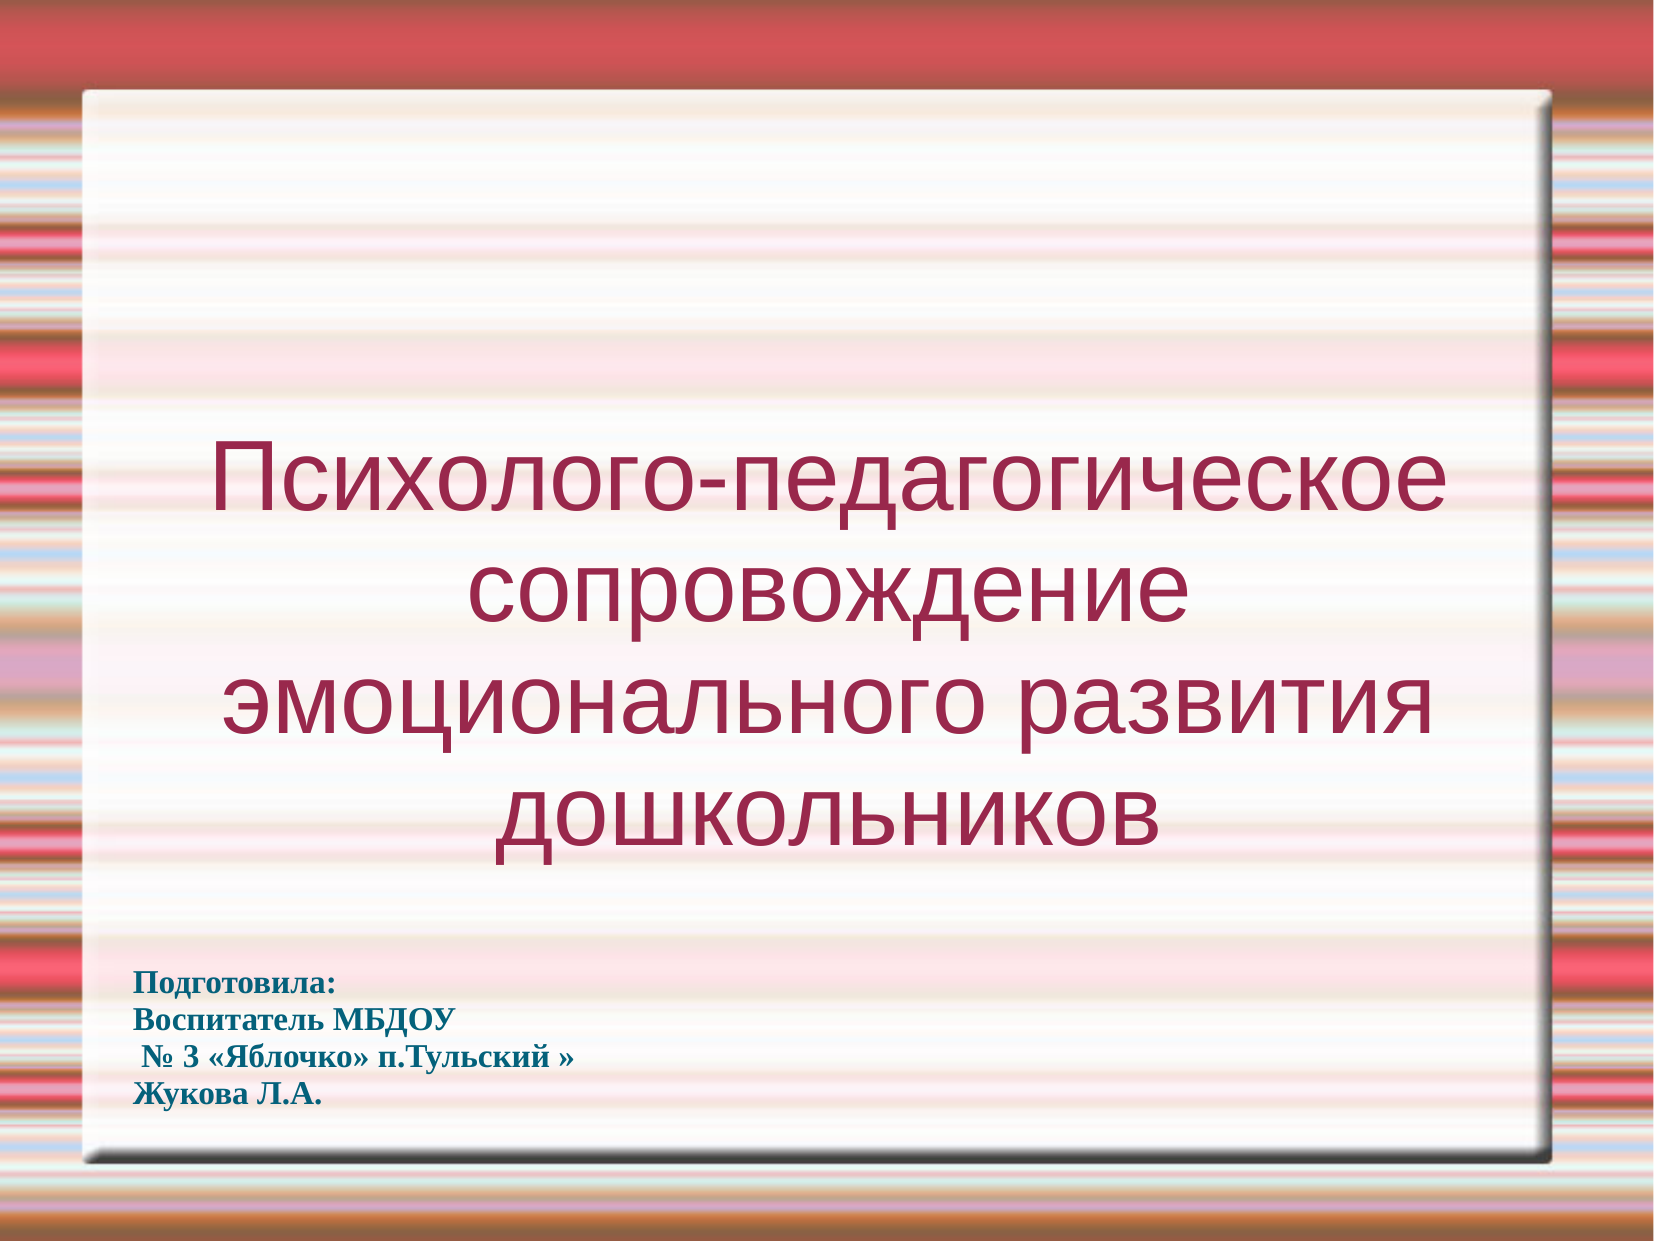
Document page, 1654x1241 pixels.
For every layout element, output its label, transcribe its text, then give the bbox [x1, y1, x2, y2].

picture [0, 0, 1654, 1241]
subtitle Психолого-педагогическое сопровождение эмоционального развития дошкольников [123, 134, 1536, 1152]
text_box Подготовила: Воспитатель МБДОУ № 3 «Яблочко» п.Тульский » Жукова Л.А. [118, 956, 592, 1123]
